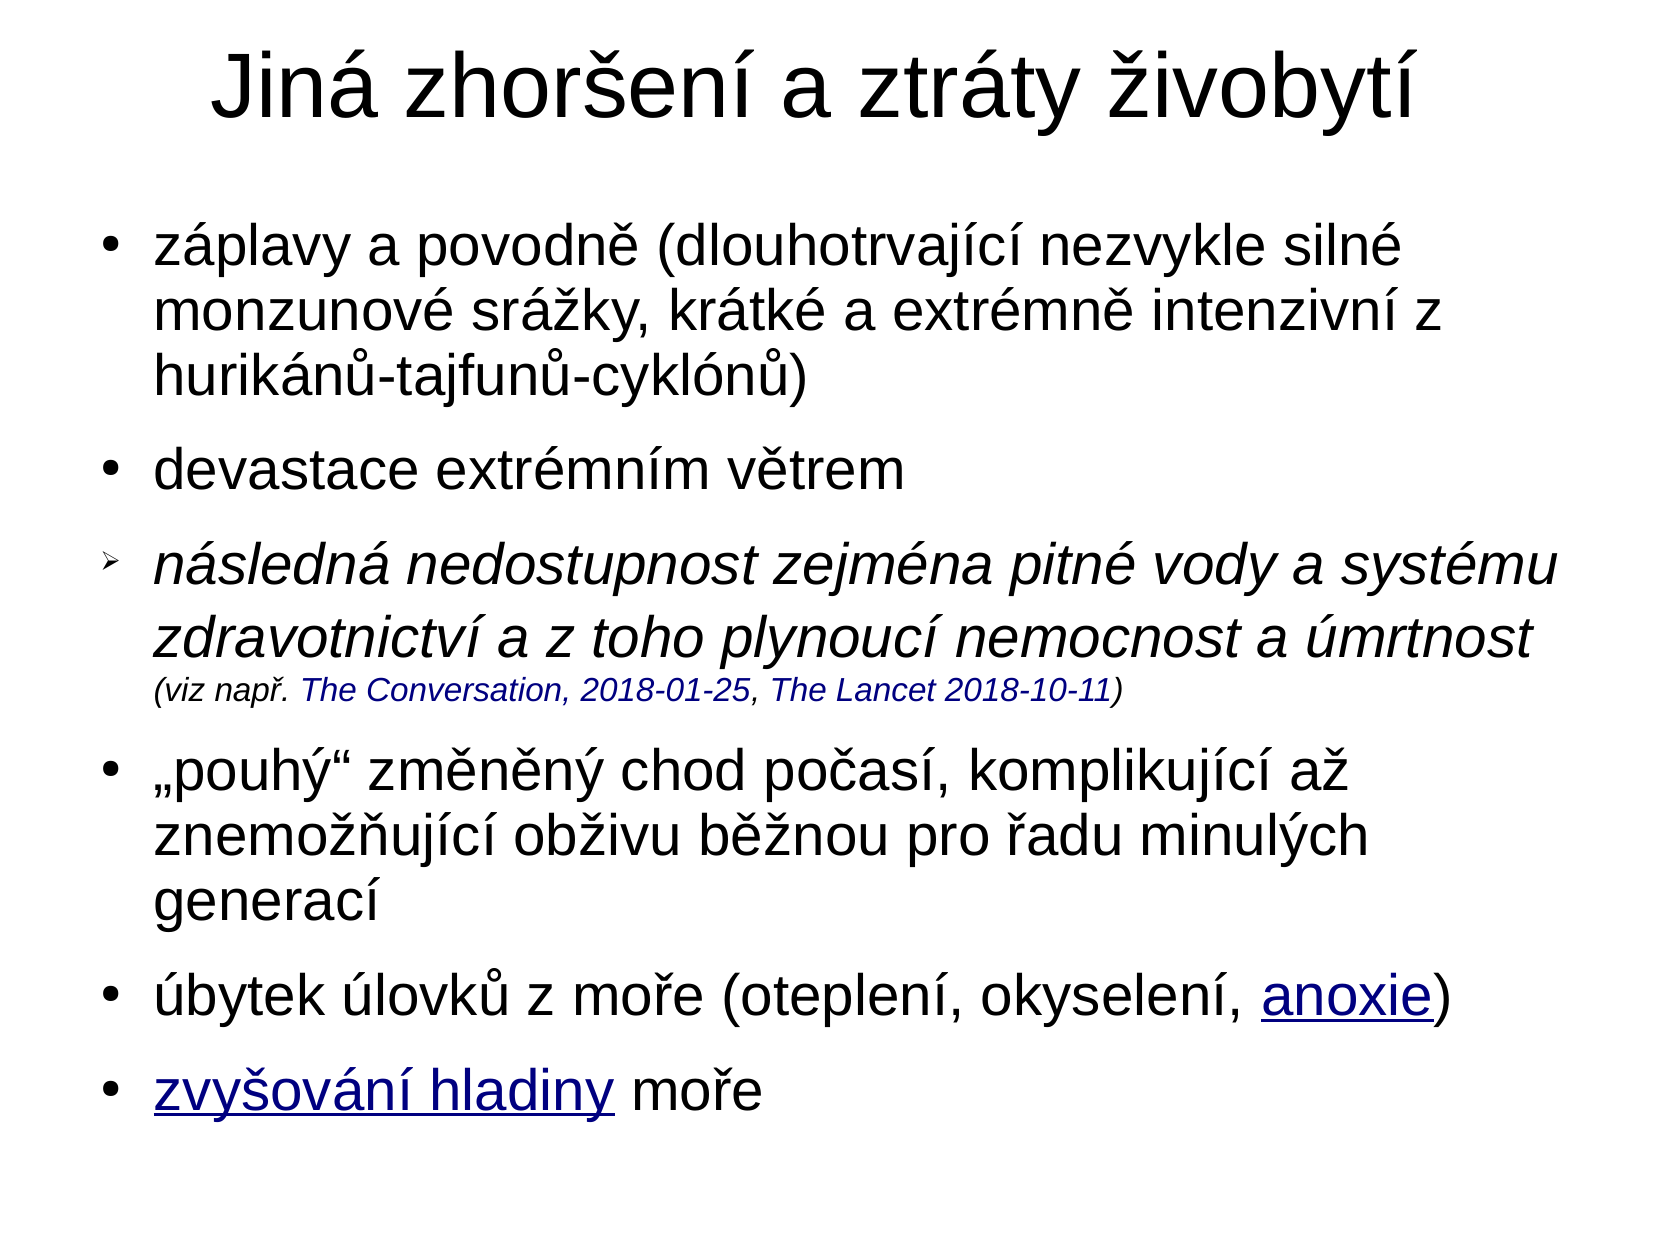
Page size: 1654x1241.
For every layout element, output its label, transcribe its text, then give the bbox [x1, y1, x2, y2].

title Jiná zhoršení a ztráty živobytí [70, 0, 1560, 189]
list záplavy a povodně (dlouhotrvající nezvykle silné monzunové srážky, krátké a extrémně intenzivní z hurikánů-tajfunů-cyklónů) devastace extrémním větrem následná nedostupnost zejména pitné vody a systému zdravotnictví a z toho plynoucí nemocnost a úmrtnost (viz např. The Conversation, 2018-01-25, The Lancet 2018-10-11) „pouhý“ změněný chod počasí, komplikující až znemožňující obživu běžnou pro řadu minulých generací úbytek úlovků z moře (oteplení, okyselení, anoxie) zvyšování hladiny moře [82, 212, 1571, 1209]
